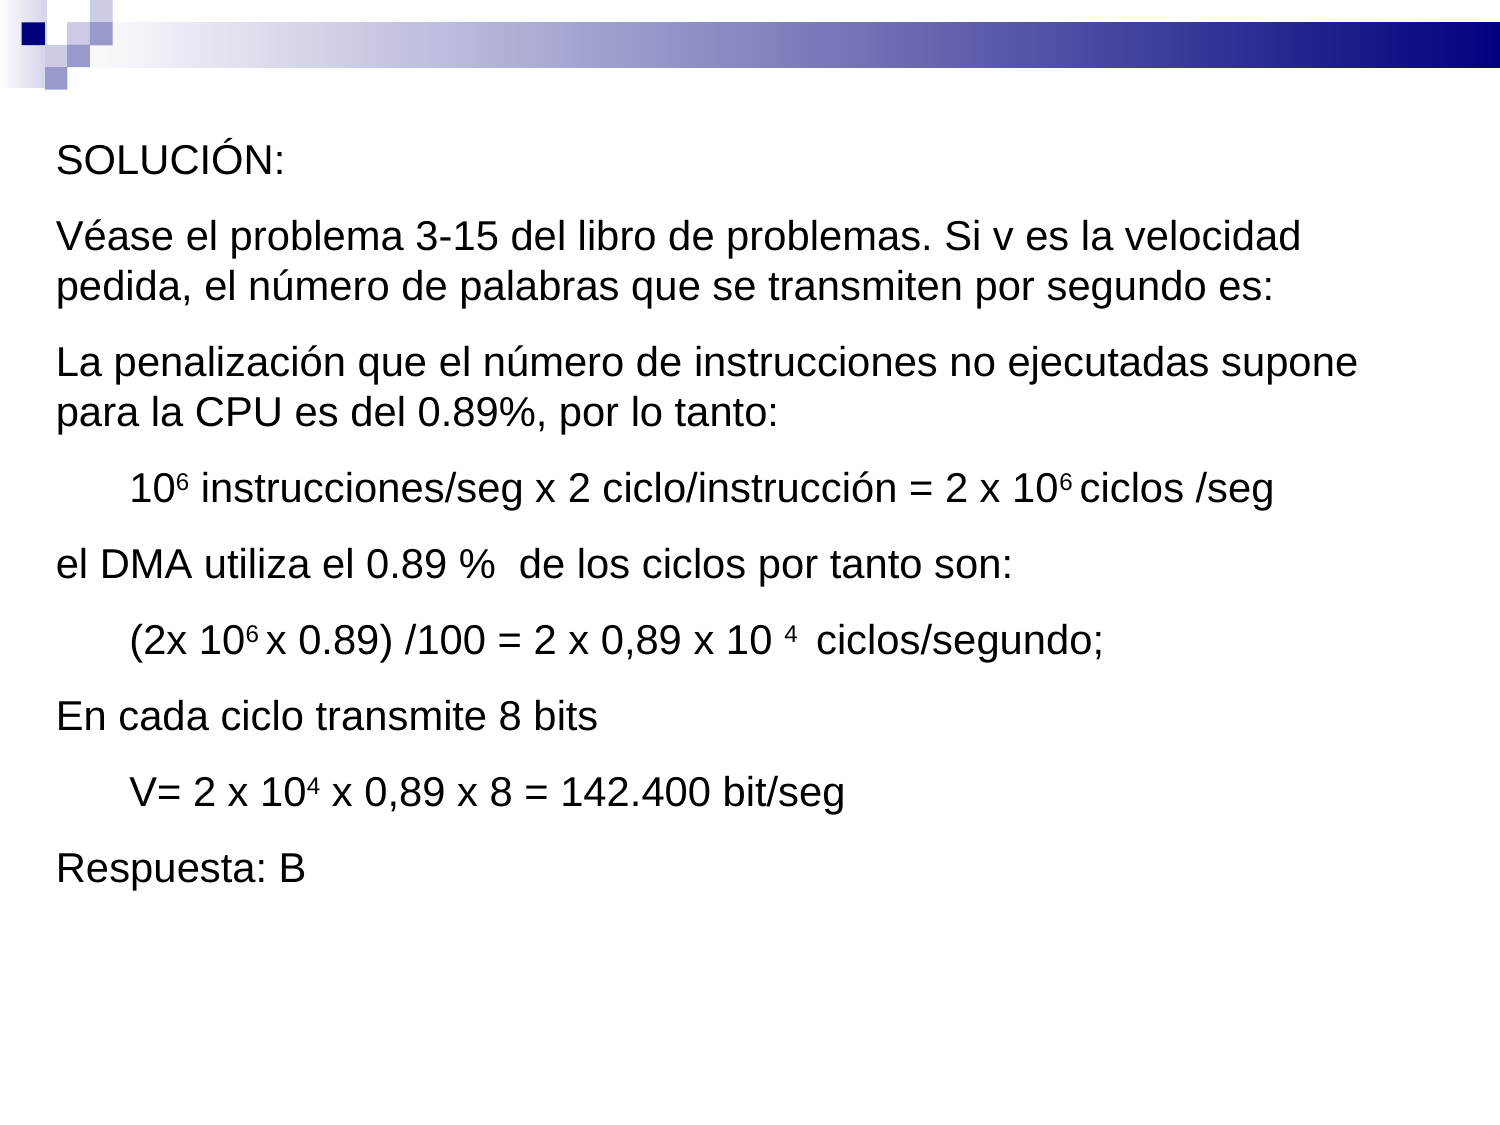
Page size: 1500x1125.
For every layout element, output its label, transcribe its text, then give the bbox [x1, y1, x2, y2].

text_box SOLUCIÓN: Véase el problema 3-15 del libro de problemas. Si v es la velocidad pedida, el número de palabras que se transmiten por segundo es: La penalización que el número de instrucciones no ejecutadas supone para la CPU es del 0.89%, por lo tanto: 106 instrucciones/seg x 2 ciclo/instrucción = 2 x 106 ciclos /seg el DMA utiliza el 0.89 % de los ciclos por tanto son: (2x 106 x 0.89) /100 = 2 x 0,89 x 10 4 ciclos/segundo; En cada ciclo transmite 8 bits V= 2 x 104 x 0,89 x 8 = 142.400 bit/seg Respuesta: B [41, 125, 1424, 899]
